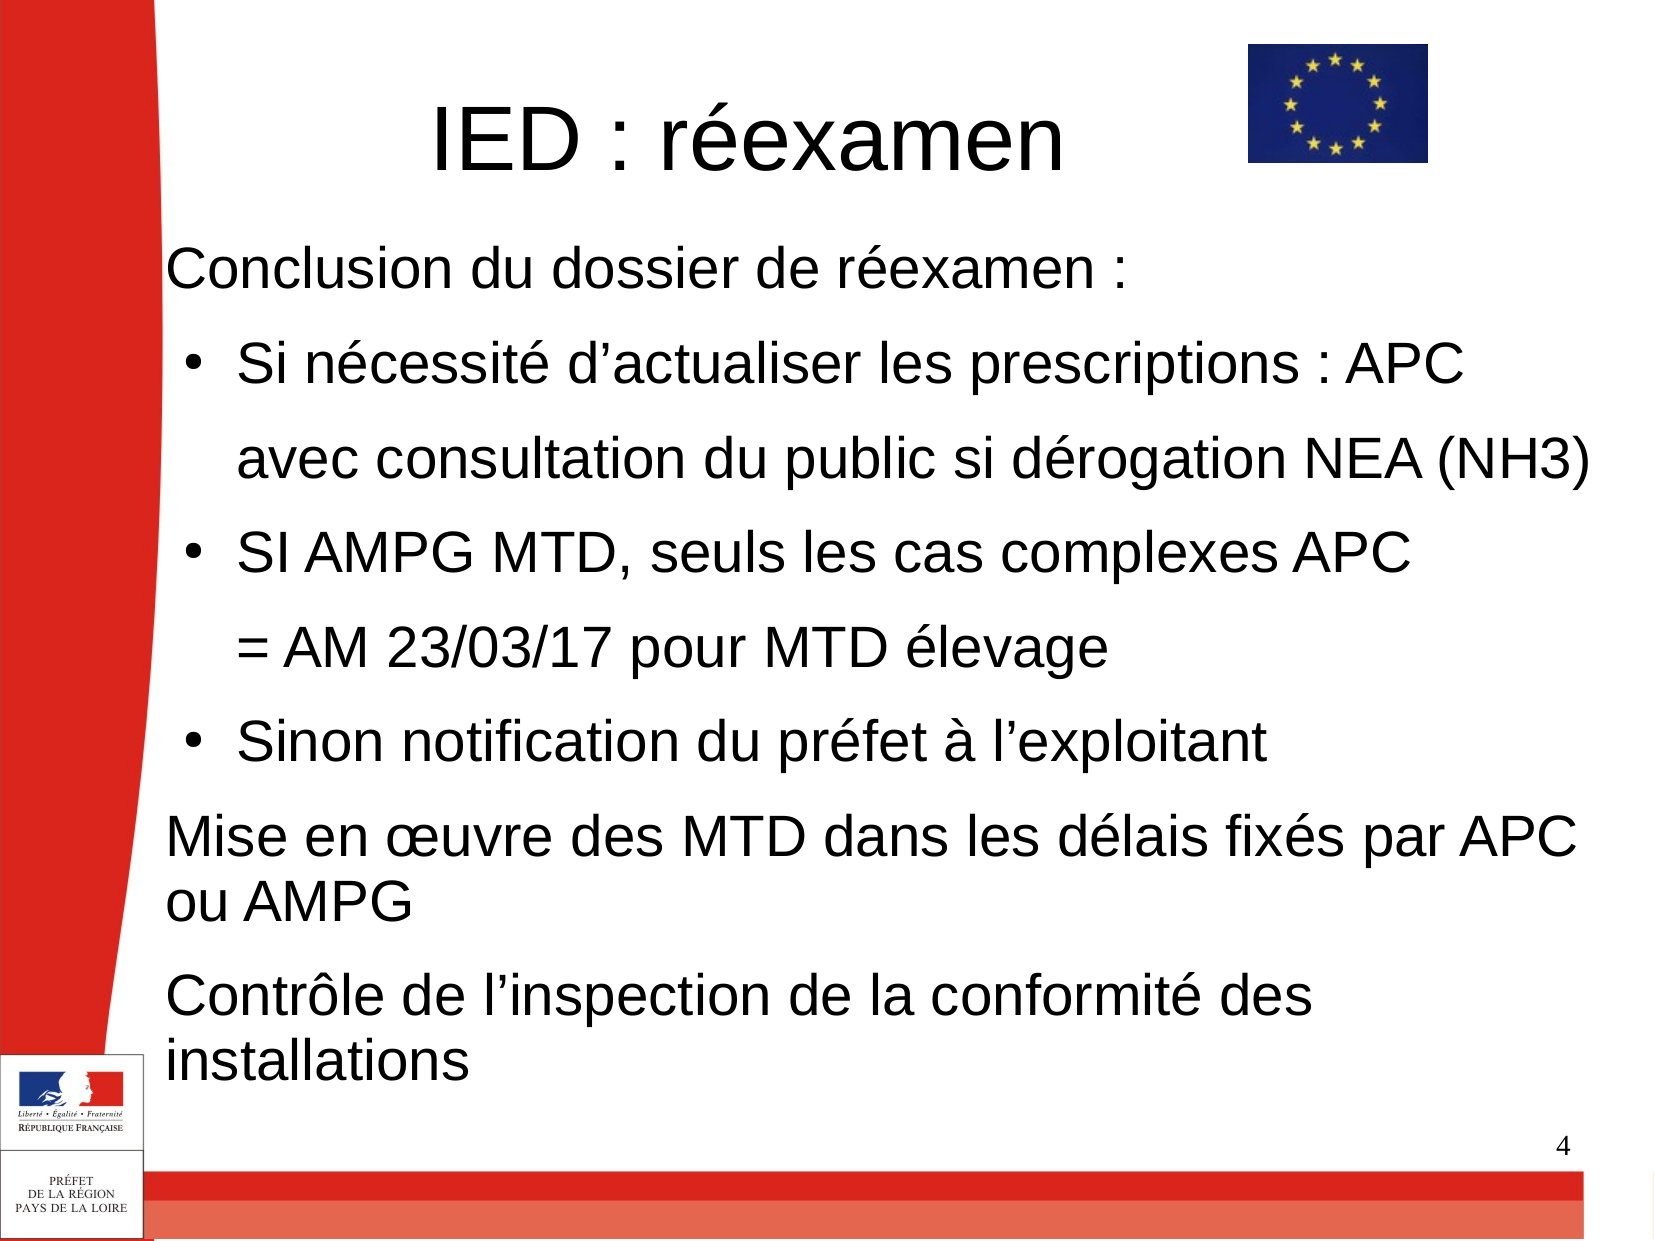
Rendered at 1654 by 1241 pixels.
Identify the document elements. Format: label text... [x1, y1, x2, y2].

list Conclusion du dossier de réexamen : Si nécessité d’actualiser les prescriptions : APC avec consultation du public si dérogation NEA (NH3) SI AMPG MTD, seuls les cas complexes APC = AM 23/03/17 pour MTD élevage Sinon notification du préfet à l’exploitant Mise en œuvre des MTD dans les délais fixés par APC ou AMPG Contrôle de l’inspection de la conformité des installations [165, 236, 1595, 1116]
title IED : réexamen [4, 34, 1493, 243]
picture [0, 0, 1654, 1241]
